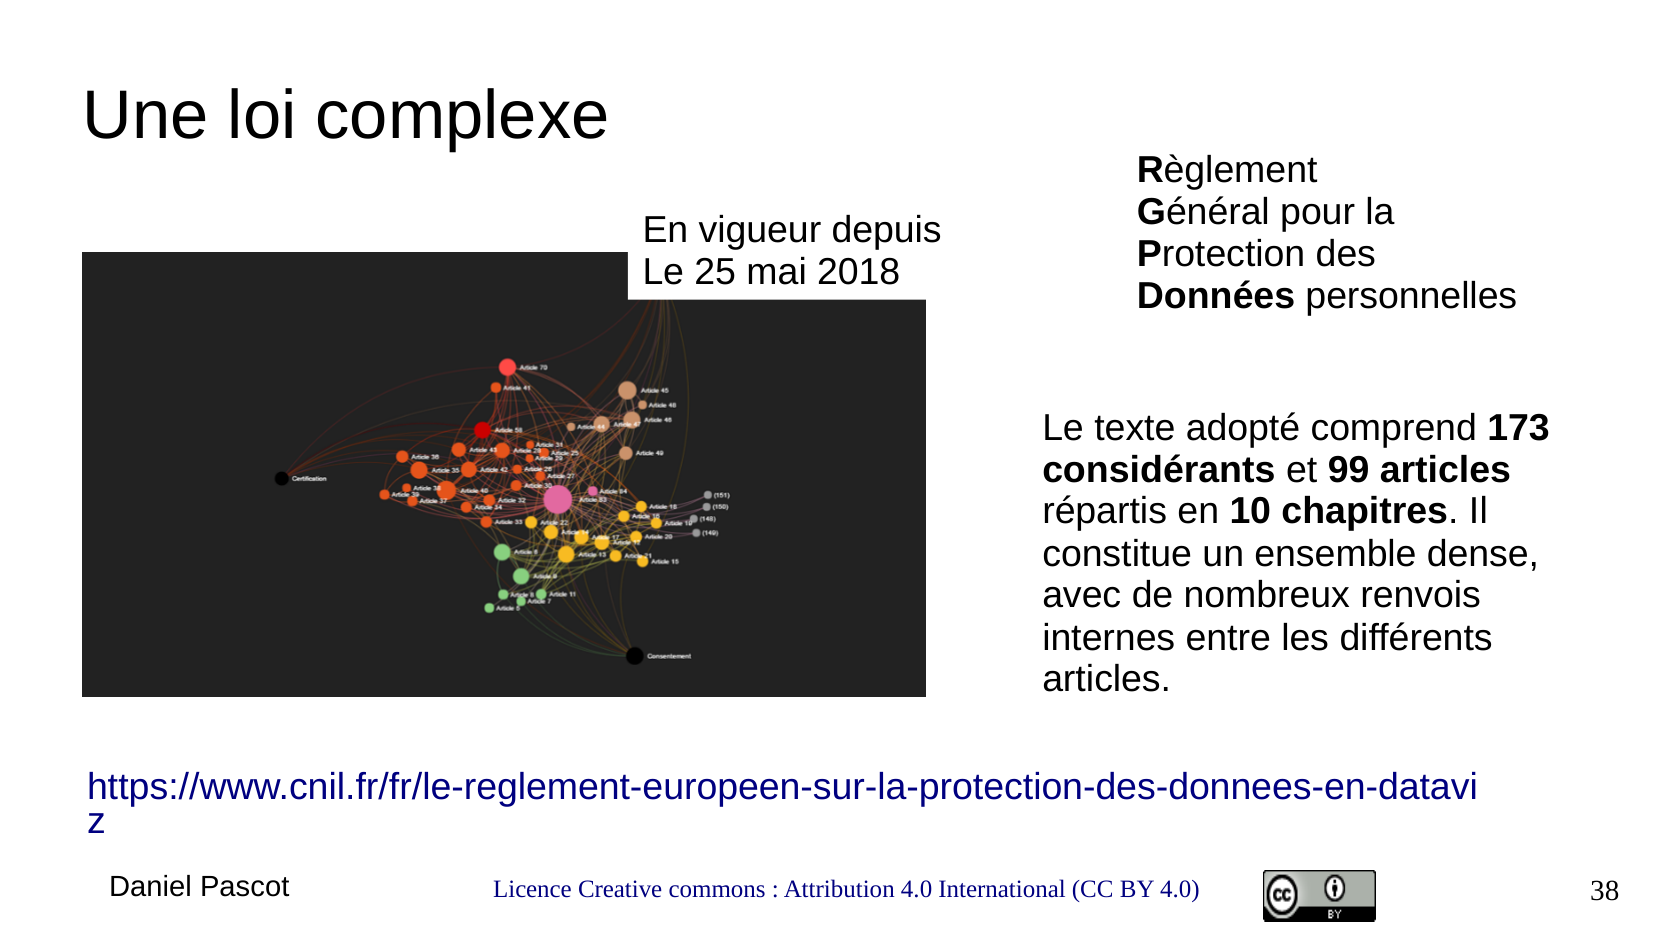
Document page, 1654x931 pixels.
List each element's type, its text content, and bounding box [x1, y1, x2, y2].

text_box Règlement Général pour la Protection des Données personnelles [1122, 141, 1560, 367]
picture [1263, 870, 1376, 922]
text_box En vigueur depuis Le 25 mai 2018 [627, 200, 957, 300]
text_box https://www.cnil.fr/fr/le-reglement-europeen-sur-la-protection-des-donnees-en-dataviz [72, 758, 1512, 815]
title Une loi complexe [82, 37, 1571, 193]
text_box Le texte adopté comprend 173 considérants et 99 articles répartis en 10 chapitres. Il constitue un ensemble dense, avec de nombreux renvois internes entre les différents articles. [1027, 398, 1595, 709]
picture [82, 252, 926, 697]
